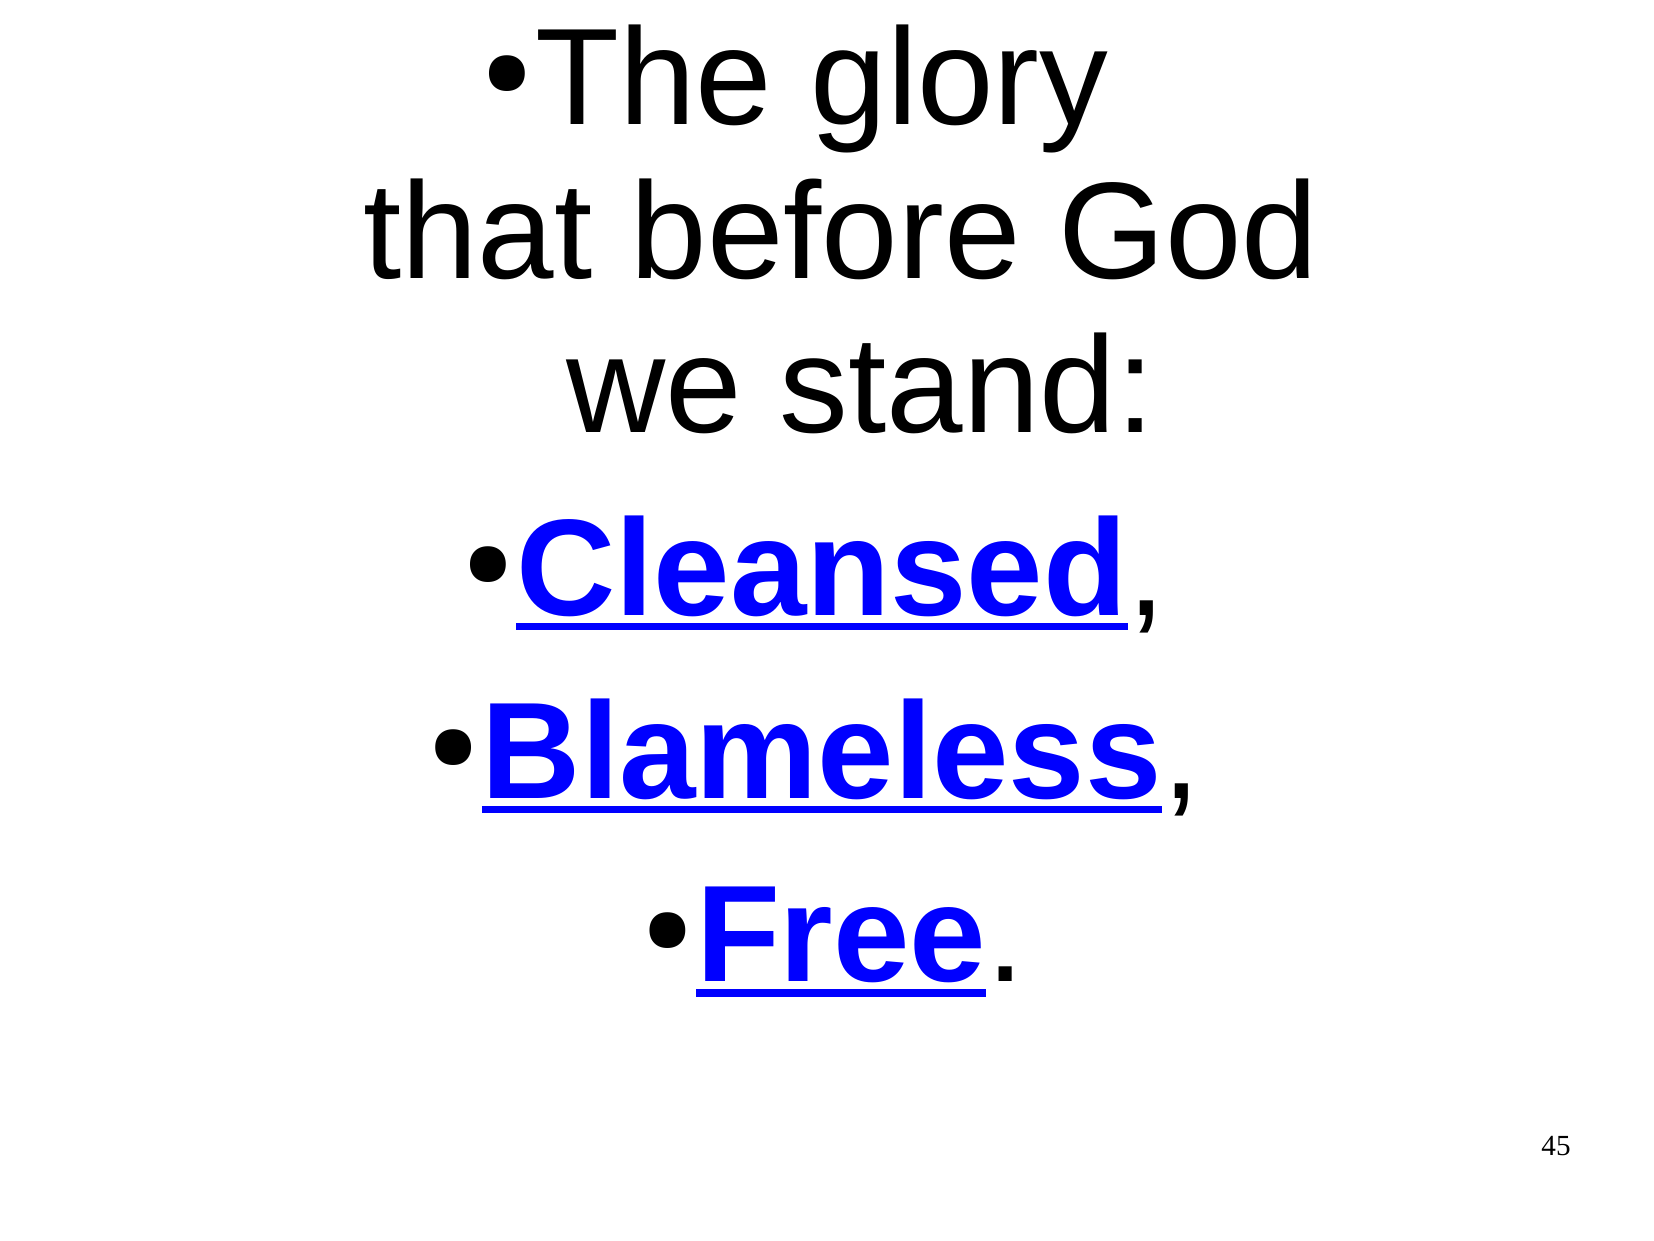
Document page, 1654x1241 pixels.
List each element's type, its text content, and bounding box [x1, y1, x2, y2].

list The glory that before God we stand: Cleansed, Blameless, Free. [0, 0, 1651, 1238]
